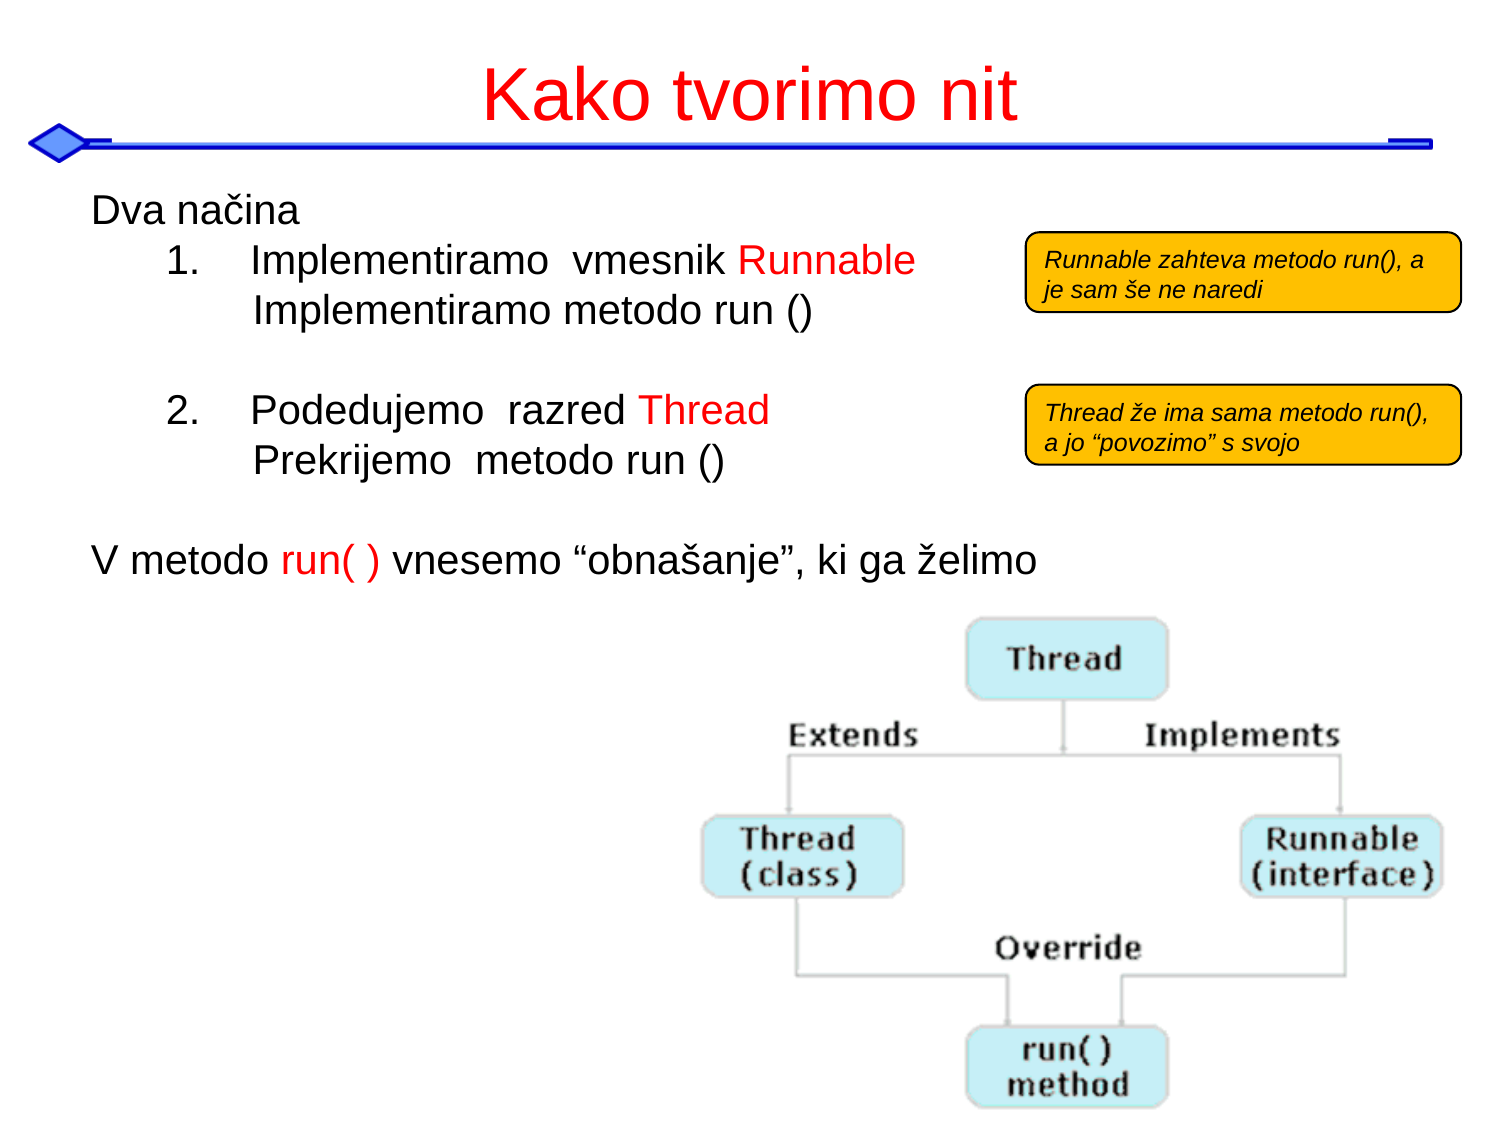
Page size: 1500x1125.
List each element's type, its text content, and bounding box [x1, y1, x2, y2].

picture [28, 123, 1433, 163]
text_box Dva načina Implementiramo vmesnik Runnable Implementiramo metodo run () Podedujemo razred Thread Prekrijemo metodo run () V metodo run( ) vnesemo “obnašanje”, ki ga želimo [76, 175, 1065, 591]
title Kako tvorimo nit [111, 37, 1389, 143]
text_box Runnable zahteva metodo run(), a je sam še ne naredi [1025, 232, 1462, 313]
text_box Thread že ima sama metodo run(), a jo “povozimo” s svojo [1025, 384, 1462, 465]
picture [683, 599, 1462, 1125]
